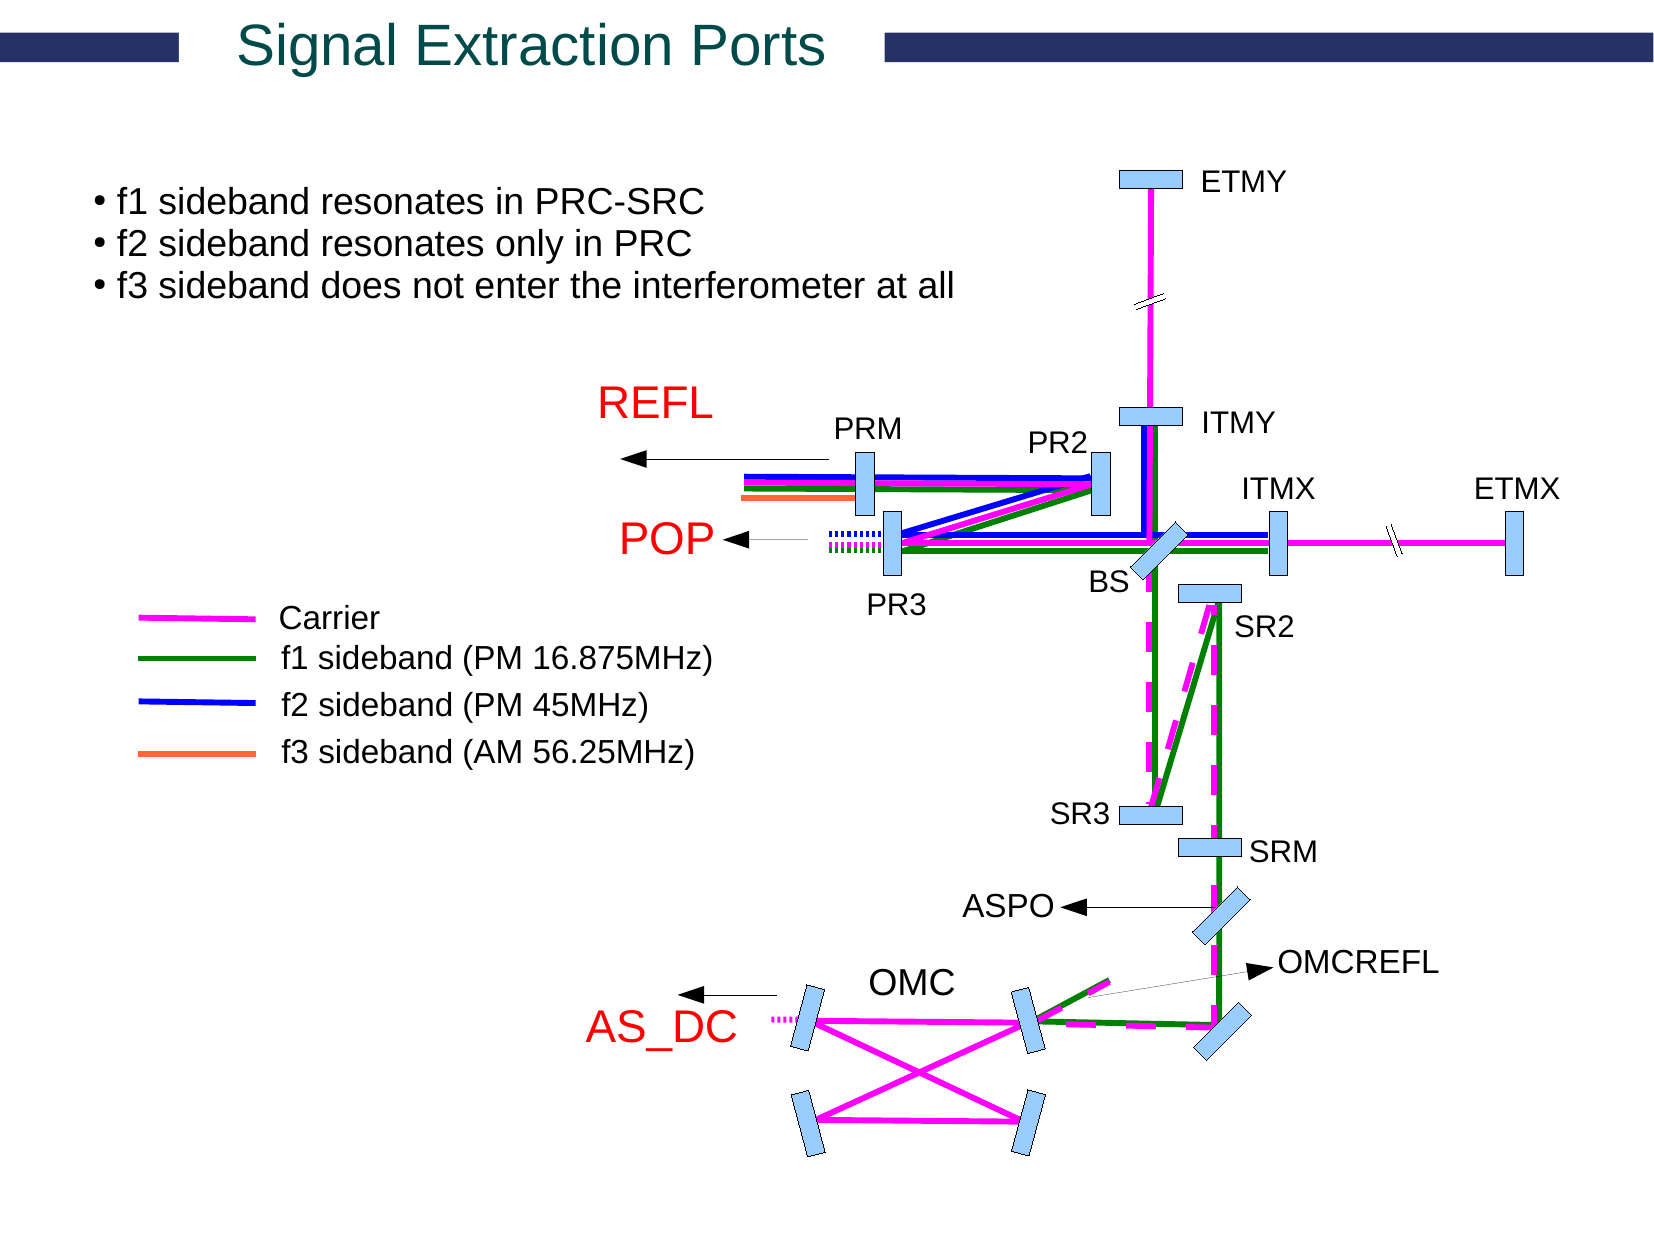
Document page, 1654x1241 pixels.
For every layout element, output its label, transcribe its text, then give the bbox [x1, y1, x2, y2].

text_box PR2 [1012, 418, 1110, 468]
text_box [1119, 407, 1183, 426]
text_box ITMY [1186, 397, 1291, 447]
text_box [1178, 838, 1242, 857]
text_box AS_DC [570, 993, 754, 1060]
text_box f3 sideband (AM 56.25MHz) [266, 726, 711, 779]
text_box OMCREFL [1262, 936, 1455, 989]
text_box [855, 454, 875, 516]
text_box [791, 1090, 826, 1157]
text_box SR2 [1219, 602, 1315, 652]
text_box [1134, 293, 1167, 309]
text_box Carrier [264, 592, 396, 645]
text_box BS [1073, 556, 1162, 607]
text_box [1126, 806, 1183, 825]
text_box [1192, 886, 1251, 945]
text_box [790, 984, 825, 1051]
text_box [1193, 1002, 1252, 1061]
title Signal Extraction Ports [178, 12, 885, 78]
text_box ETMY [1185, 157, 1306, 207]
text_box [1387, 524, 1403, 557]
text_box REFL [582, 370, 729, 437]
text_box [1141, 521, 1189, 561]
text_box [883, 511, 902, 576]
text_box f1 sideband (PM 16.875MHz) [266, 631, 729, 684]
text_box [1119, 170, 1183, 189]
text_box SRM [1234, 826, 1335, 877]
text_box POP [603, 505, 731, 572]
text_box [1011, 1089, 1046, 1156]
text_box f2 sideband (PM 45MHz) [266, 679, 665, 726]
text_box ITMX [1226, 463, 1331, 514]
text_box [1011, 987, 1046, 1054]
text_box [1178, 584, 1242, 603]
text_box [1269, 514, 1288, 576]
text_box ASPO [947, 880, 1070, 933]
text_box PRM [818, 404, 927, 454]
text_box [1505, 514, 1524, 576]
text_box SR3 [1035, 789, 1126, 839]
text_box OMC [853, 954, 987, 1012]
text_box ETMX [1459, 463, 1576, 514]
text_box f1 sideband resonates in PRC-SRC f2 sideband resonates only in PRC f3 sideband does not enter the interferometer at all [78, 173, 971, 315]
text_box PR3 [851, 579, 942, 630]
text_box [1091, 452, 1111, 516]
